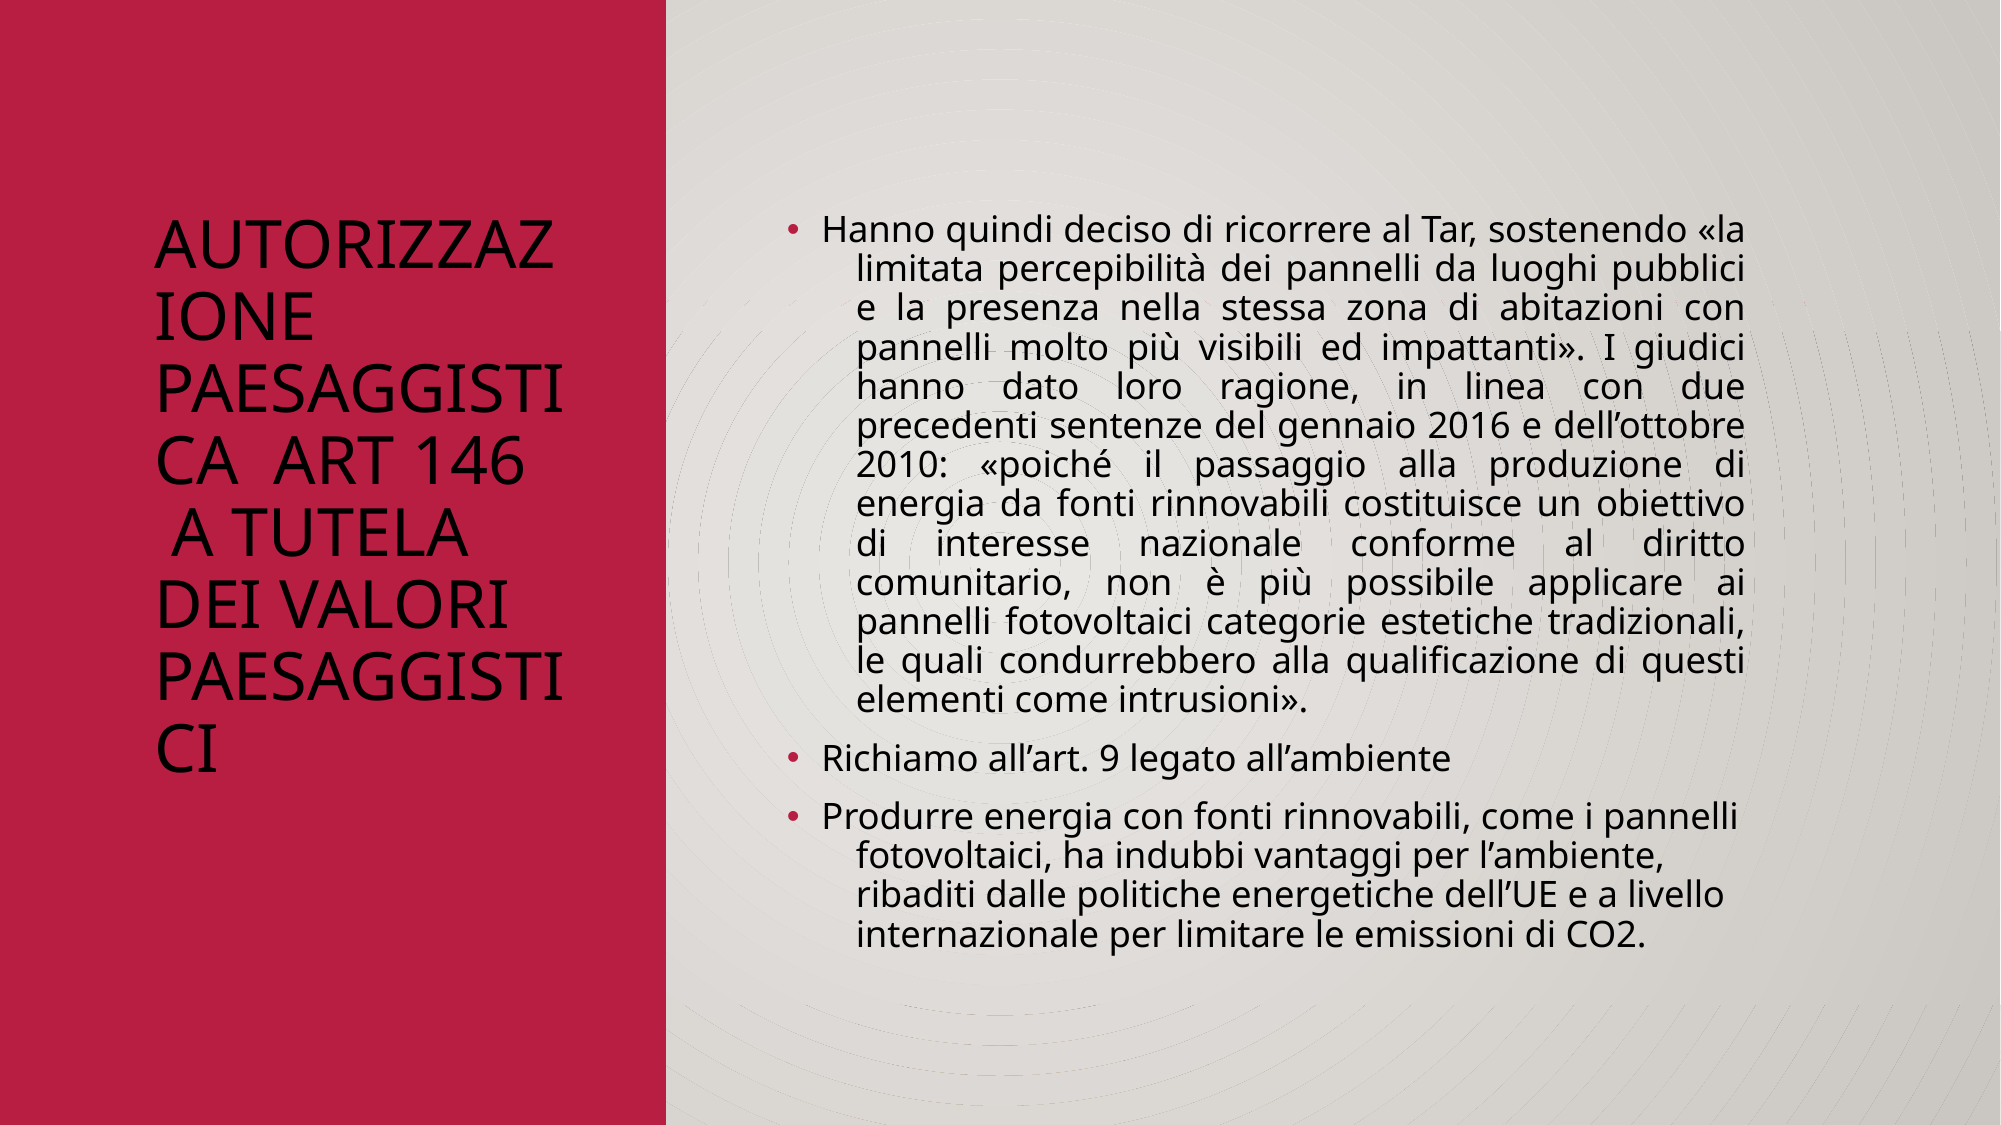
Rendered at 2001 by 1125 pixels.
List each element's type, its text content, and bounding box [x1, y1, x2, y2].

list Hanno quindi deciso di ricorrere al Tar, sostenendo «la limitata percepibilità dei pannelli da luoghi pubblici e la presenza nella stessa zona di abitazioni con pannelli molto più visibili ed impattanti». I giudici hanno dato loro ragione, in linea con due precedenti sentenze del gennaio 2016 e dell’ottobre 2010: «poiché il passaggio alla produzione di energia da fonti rinnovabili costituisce un obiettivo di interesse nazionale conforme al diritto comunitario, non è più possibile applicare ai pannelli fotovoltaici categorie estetiche tradizionali, le quali condurrebbero alla qualificazione di questi elementi come intrusioni». Richiamo all’art. 9 legato all’ambiente Produrre energia con fonti rinnovabili, come i pannelli fotovoltaici, ha indubbi vantaggi per l’ambiente, ribaditi dalle politiche energetiche dell’UE e a livello internazionale per limitare le emissioni di CO2. [771, 203, 1762, 1010]
text_box [0, 0, 2000, 1125]
title Autorizzazione paesaggistica art 146 a tutela dei valori paesaggistici [139, 203, 587, 956]
